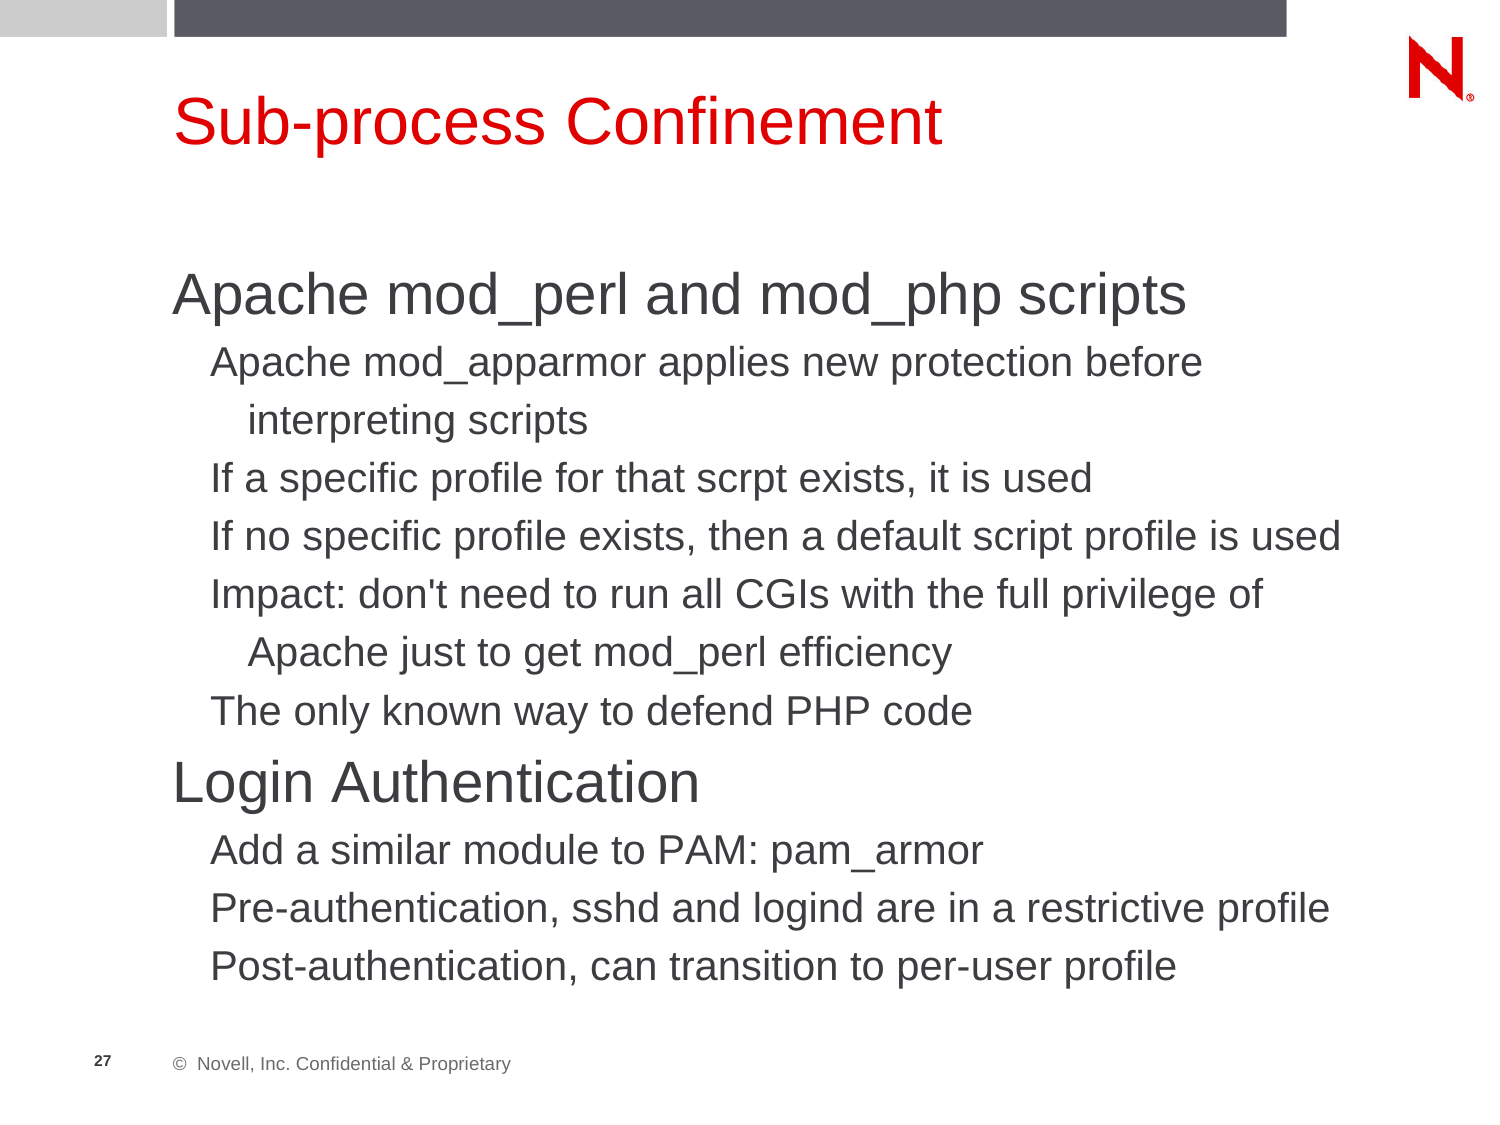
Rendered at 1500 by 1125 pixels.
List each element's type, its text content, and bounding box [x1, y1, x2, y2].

list Apache mod_perl and mod_php scripts Apache mod_apparmor applies new protection before interpreting scripts If a specific profile for that scrpt exists, it is used If no specific profile exists, then a default script profile is used Impact: don't need to run all CGIs with the full privilege of Apache just to get mod_perl efficiency The only known way to defend PHP code Login Authentication Add a similar module to PAM: pam_armor Pre-authentication, sshd and logind are in a restrictive profile Post-authentication, can transition to per-user profile [172, 246, 1413, 977]
title Sub-process Confinement [173, 41, 1395, 205]
picture [1404, 32, 1477, 105]
